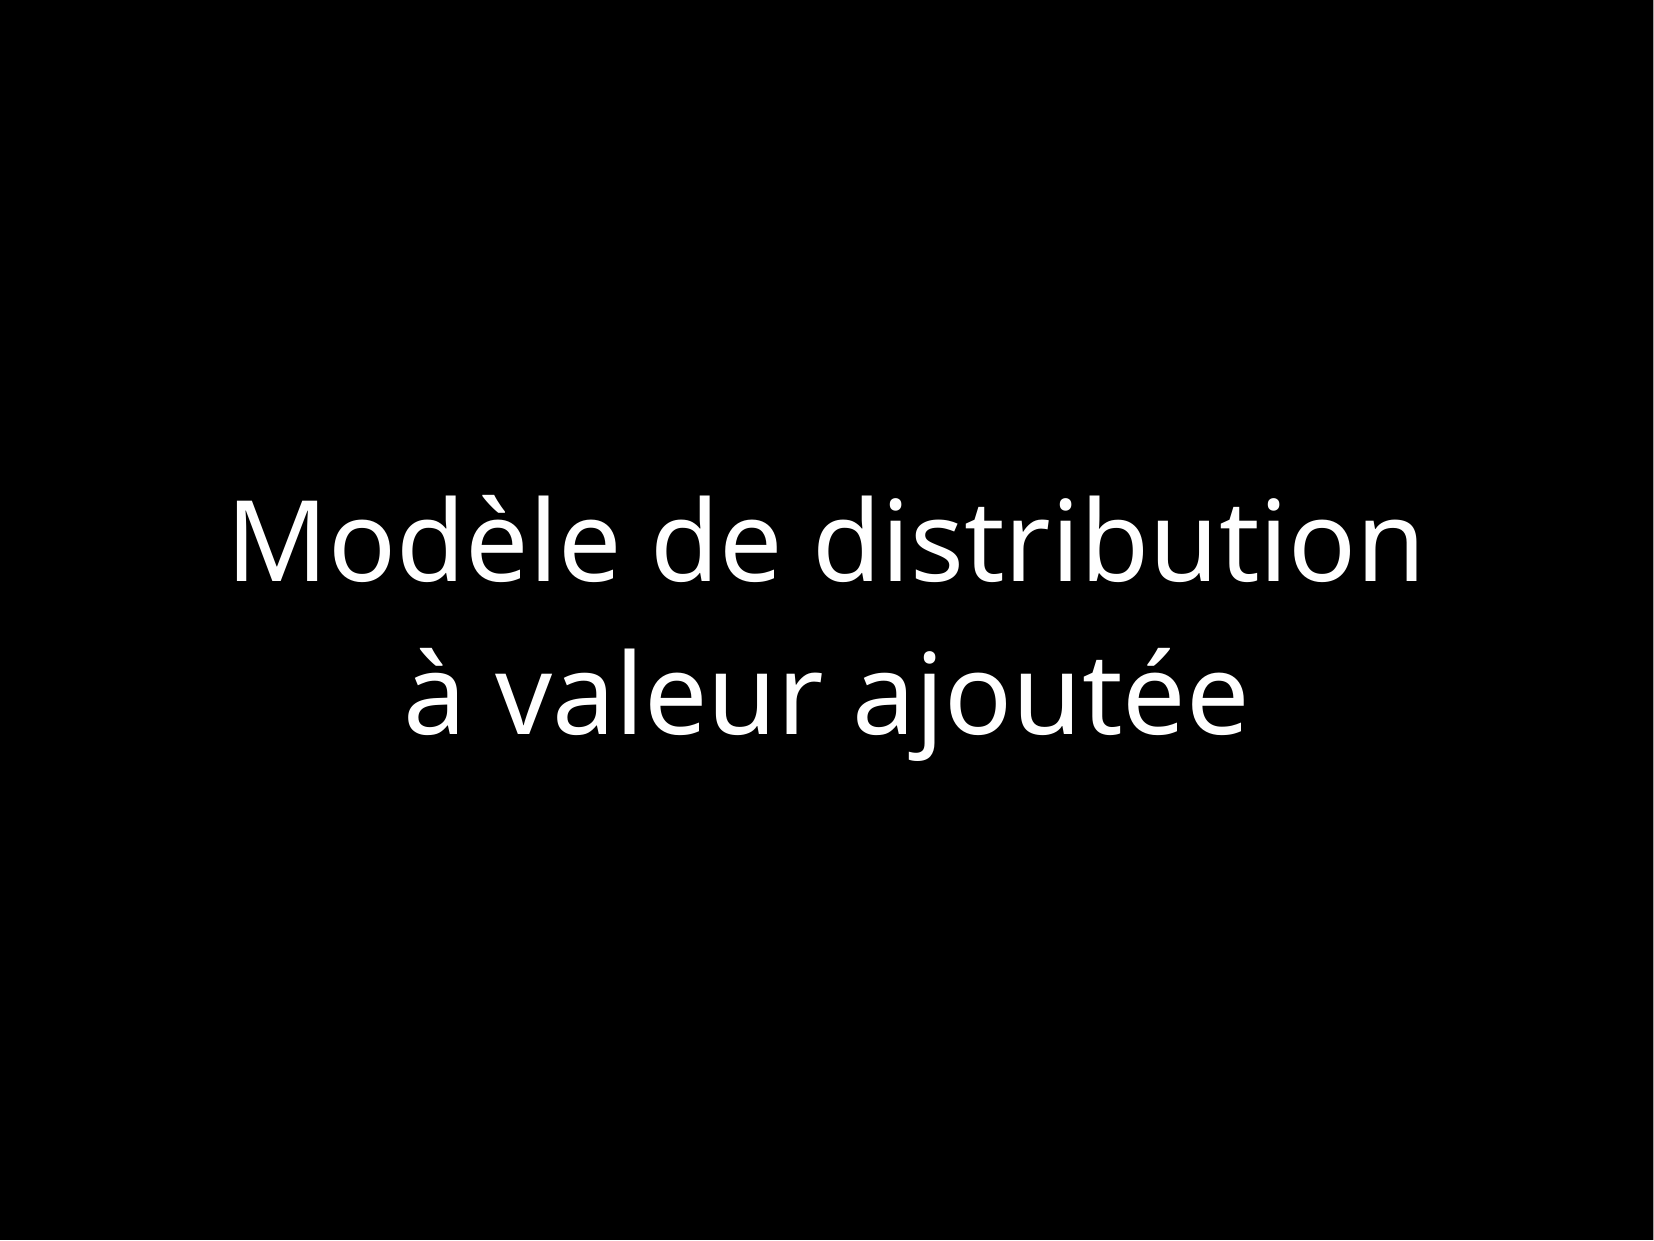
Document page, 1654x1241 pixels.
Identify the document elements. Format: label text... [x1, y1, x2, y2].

title Modèle de distribution à valeur ajoutée [82, 56, 1571, 1172]
